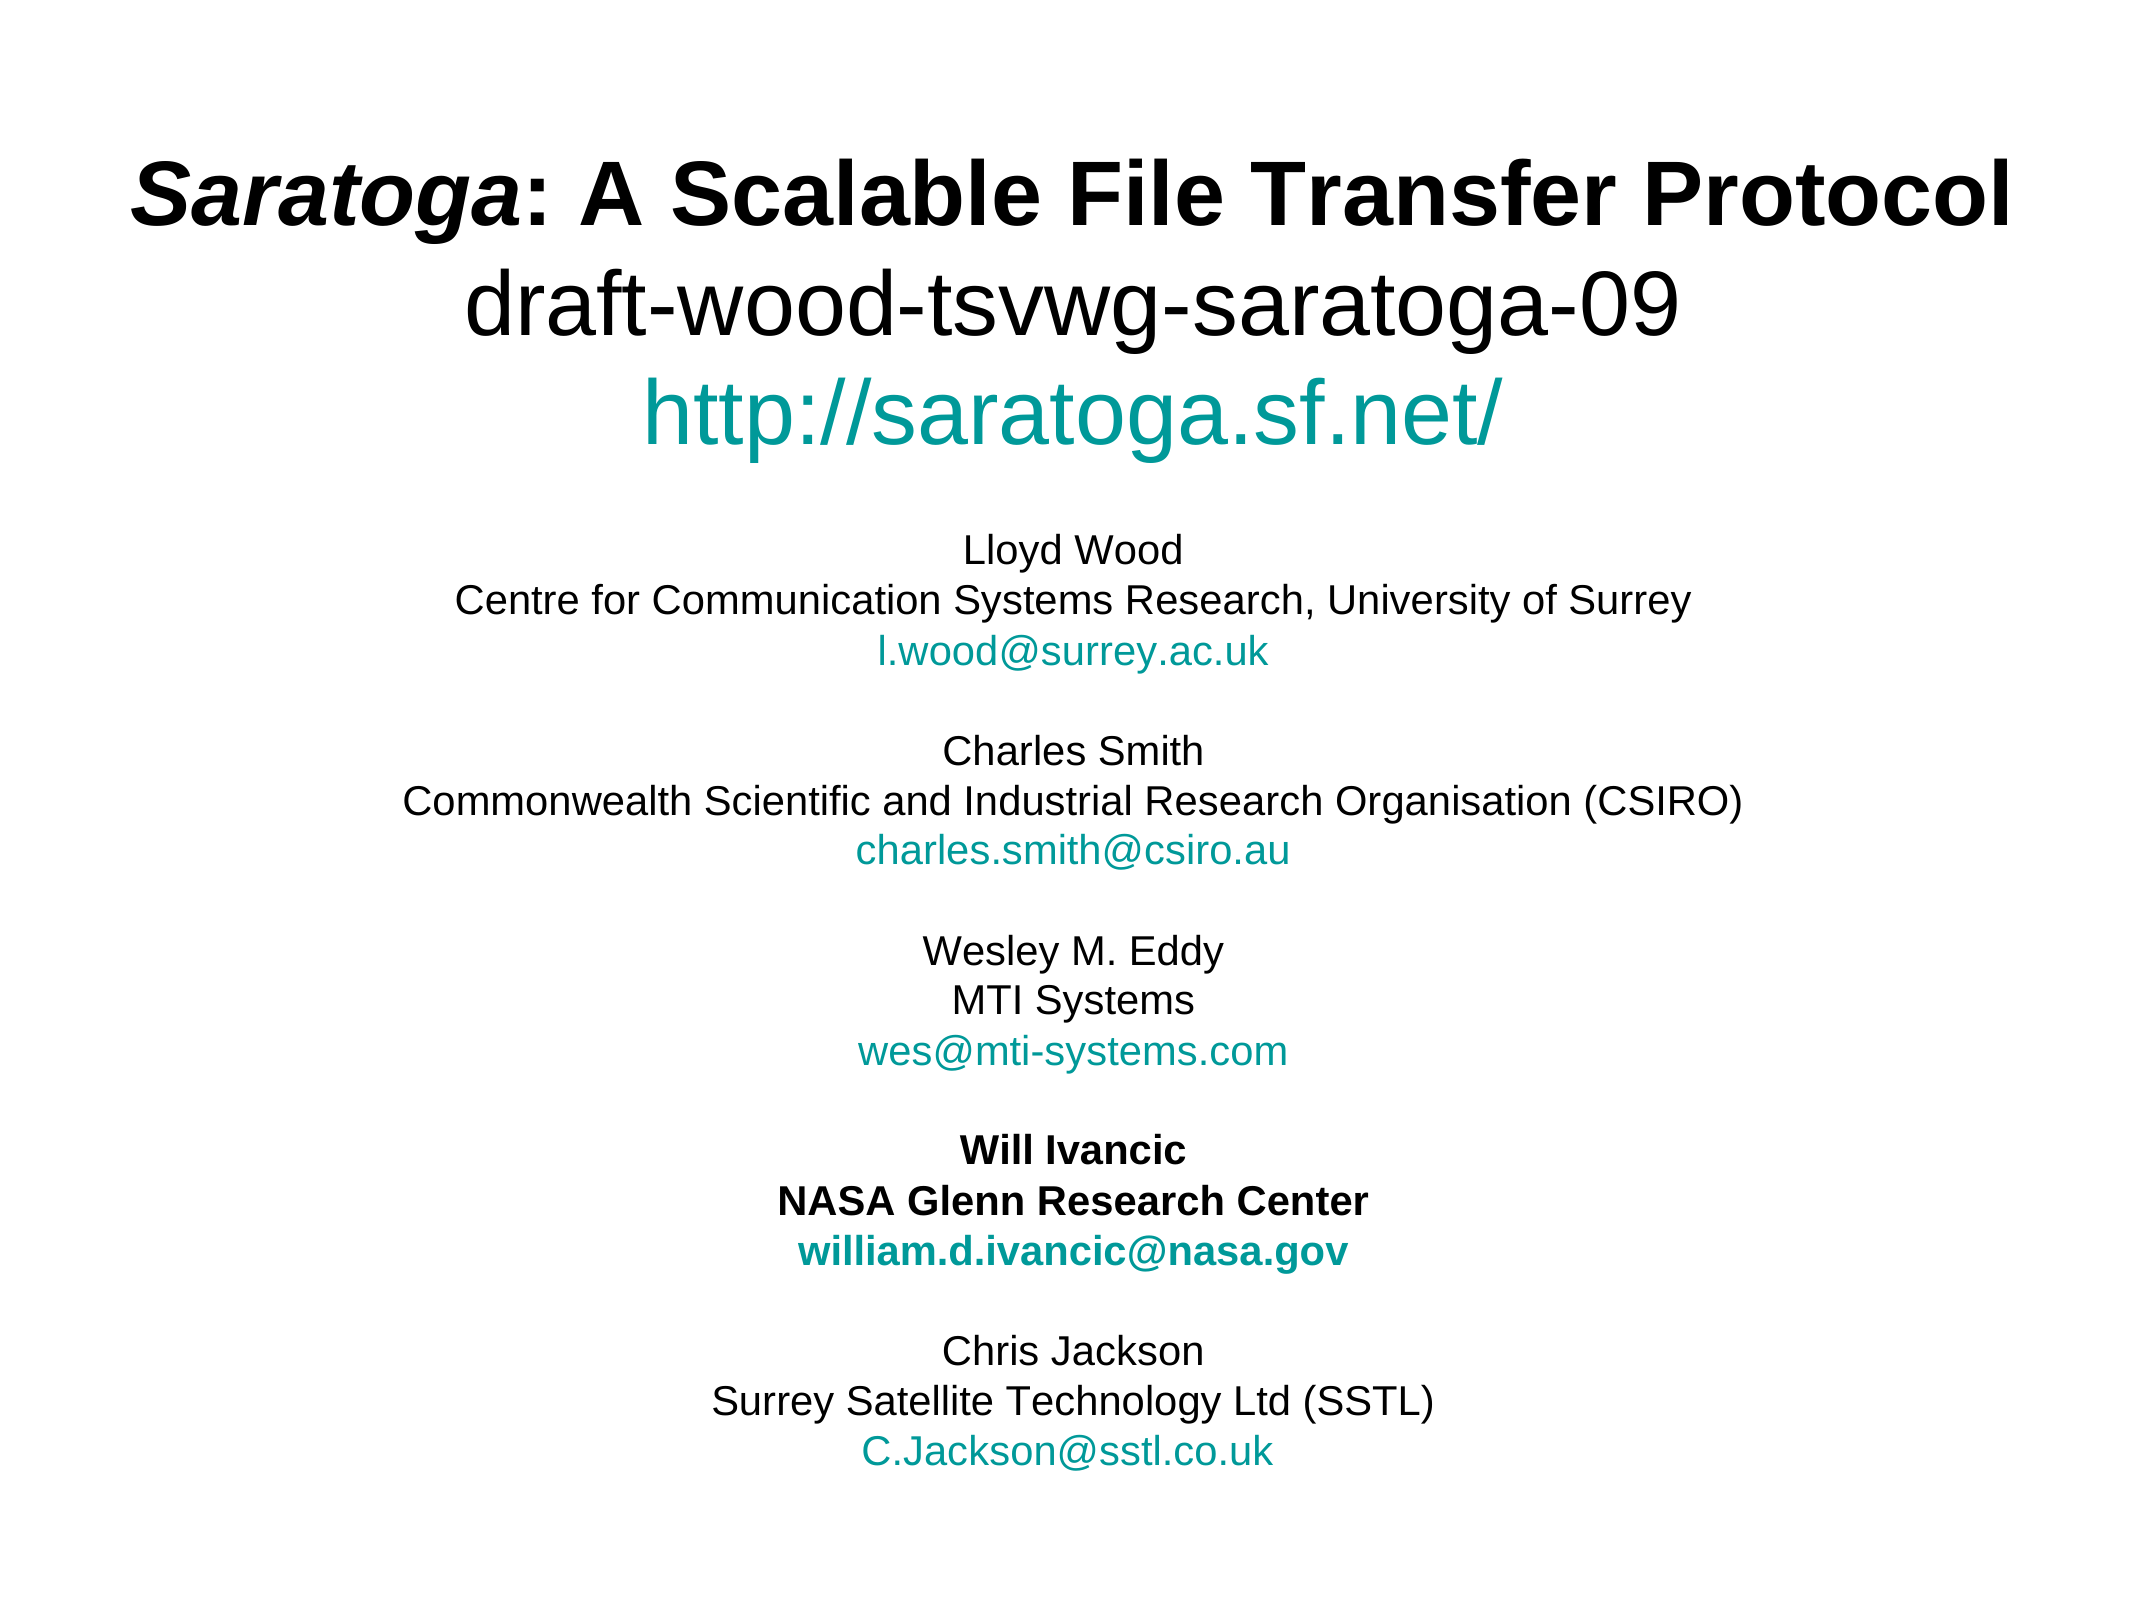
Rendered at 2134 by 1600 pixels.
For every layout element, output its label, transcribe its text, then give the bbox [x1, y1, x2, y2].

title Saratoga: A Scalable File Transfer Protocol draft-wood-tsvwg-saratoga-09 http://saratoga.sf.net/ Lloyd Wood Centre for Communication Systems Research, University of Surrey l.wood@surrey.ac.uk Charles Smith Commonwealth Scientific and Industrial Research Organisation (CSIRO) charles.smith@csiro.au Wesley M. Eddy MTI Systems wes@mti-systems.com Will Ivancic NASA Glenn Research Center william.d.ivancic@nasa.gov Chris Jackson Surrey Satellite Technology Ltd (SSTL) C.Jackson@sstl.co.uk [79, 124, 2067, 1600]
